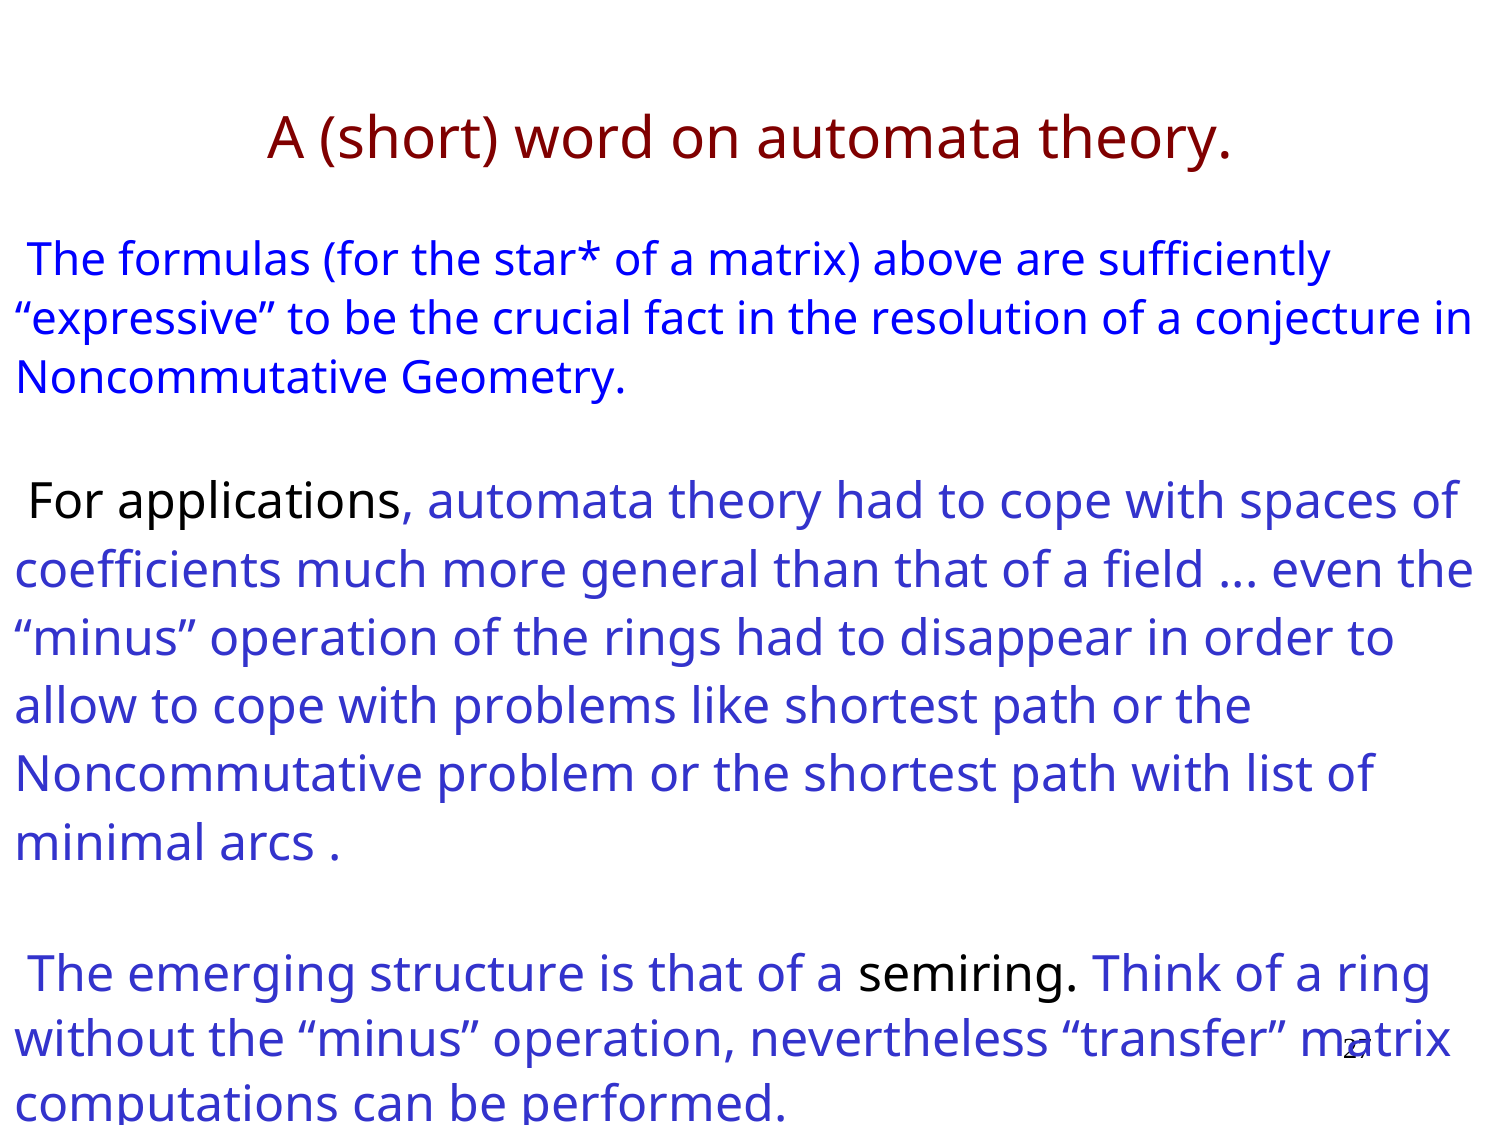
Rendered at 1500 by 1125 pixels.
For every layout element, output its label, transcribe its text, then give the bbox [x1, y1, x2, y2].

text_box A (short) word on automata theory. The formulas (for the star* of a matrix) above are sufficiently “expressive” to be the crucial fact in the resolution of a conjecture in Noncommutative Geometry. For applications, automata theory had to cope with spaces of coefficients much more general than that of a field ... even the “minus” operation of the rings had to disappear in order to allow to cope with problems like shortest path or the Noncommutative problem or the shortest path with list of minimal arcs . The emerging structure is that of a semiring. Think of a ring without the “minus” operation, nevertheless “transfer” matrix computations can be performed. [0, 88, 1500, 1028]
